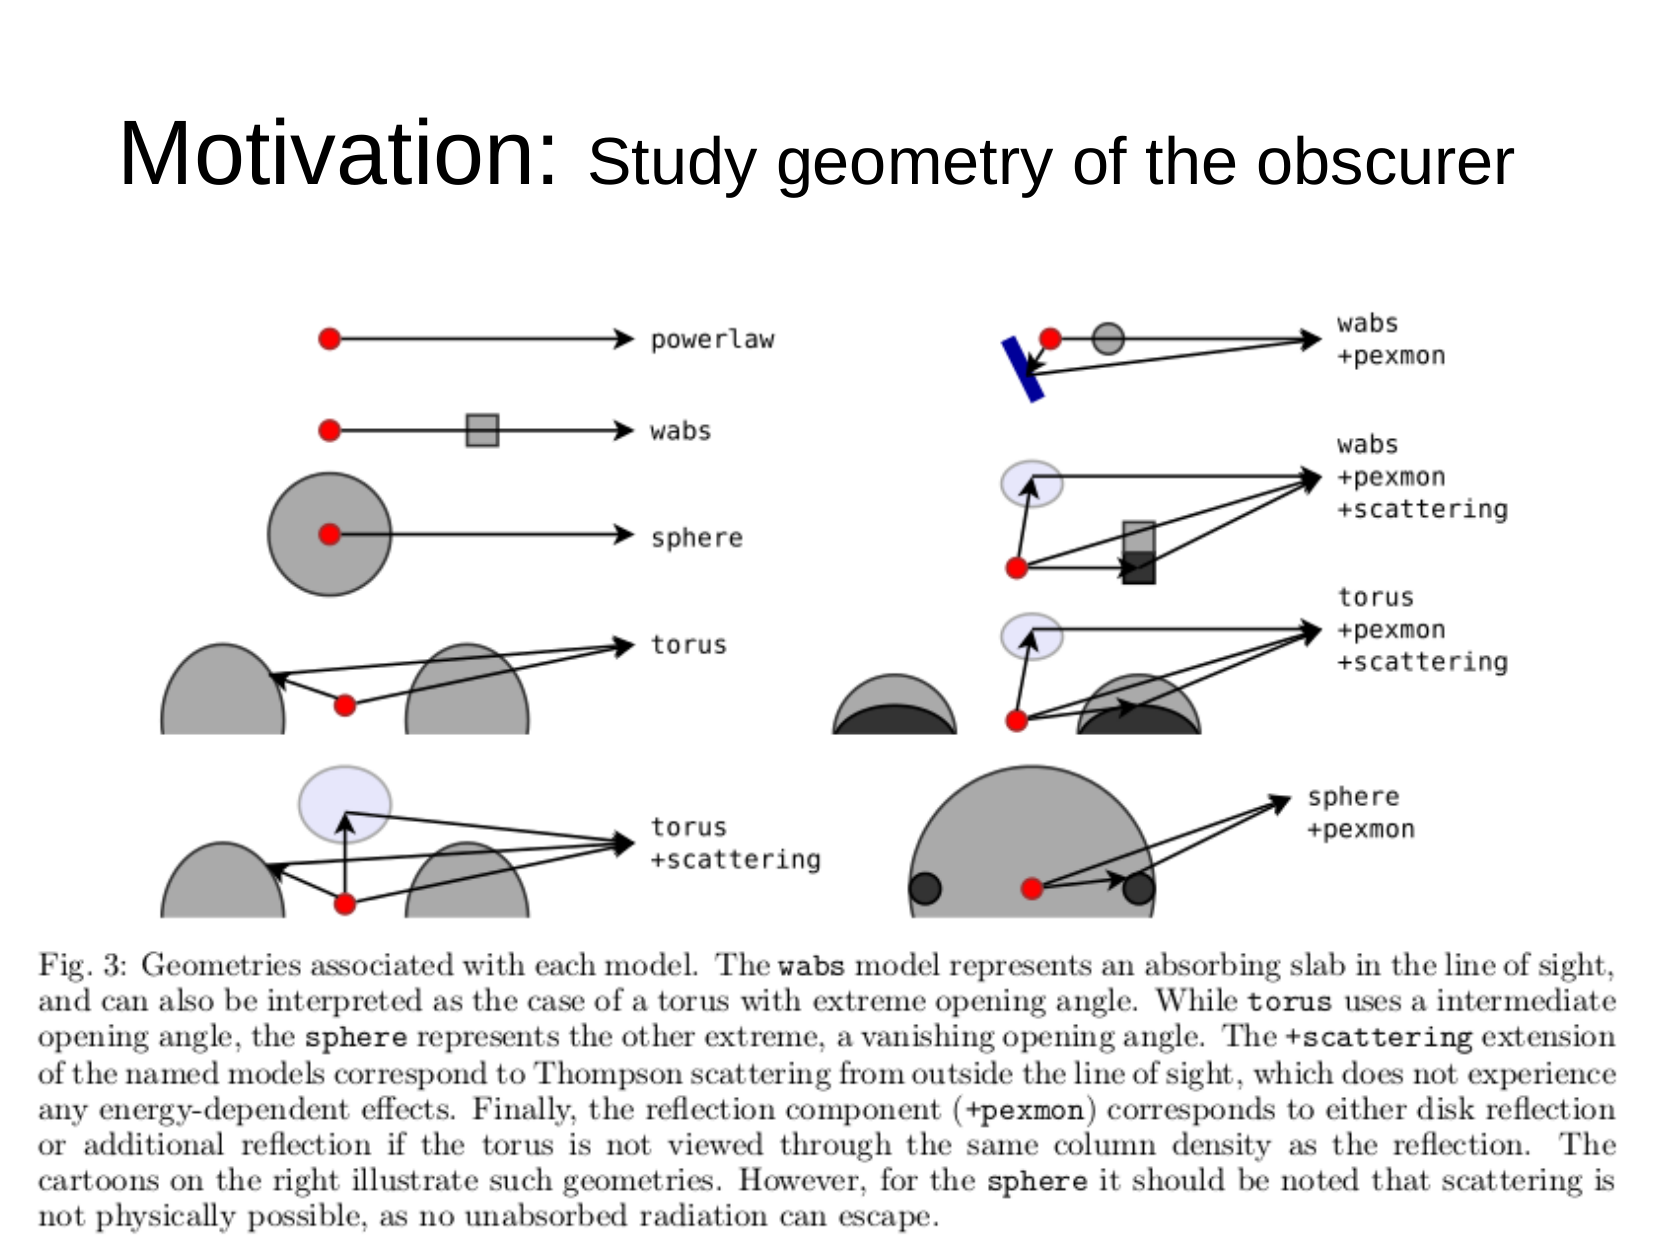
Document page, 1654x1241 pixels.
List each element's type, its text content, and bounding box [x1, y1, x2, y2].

picture [11, 224, 1636, 1241]
title Motivation: Study geometry of the obscurer [82, 49, 1571, 224]
